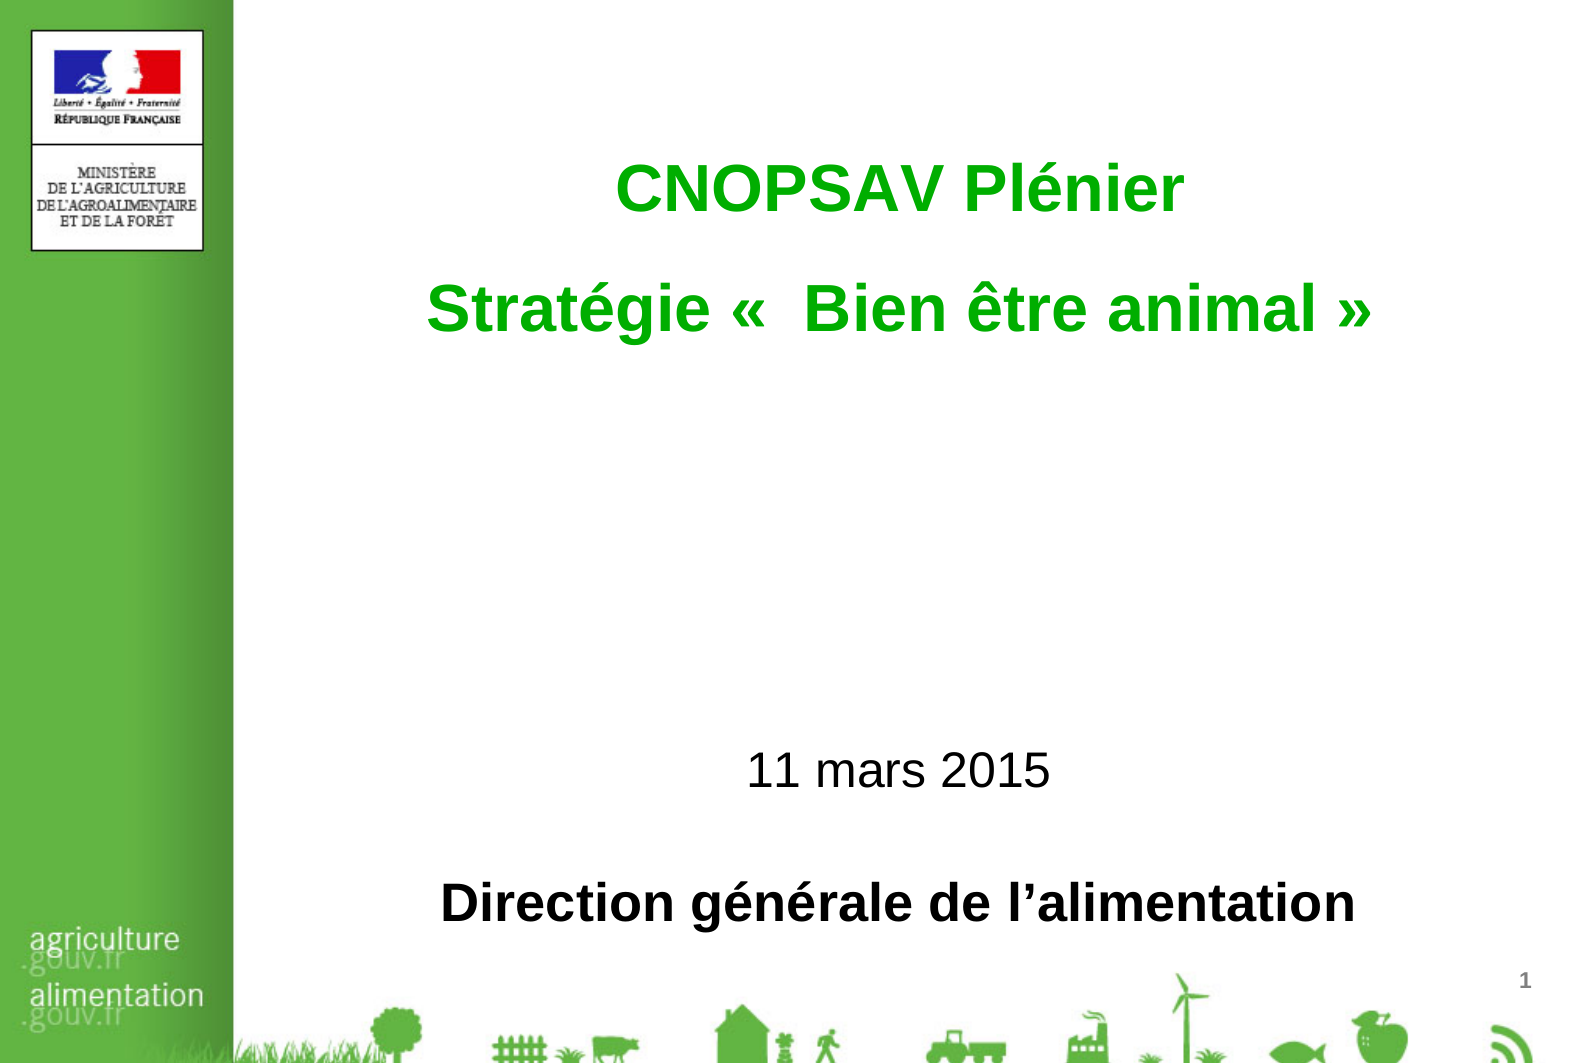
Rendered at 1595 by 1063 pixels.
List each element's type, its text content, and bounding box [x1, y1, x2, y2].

title CNOPSAV Plénier Stratégie « Bien être animal » [295, 98, 1506, 246]
subtitle 11 mars 2015 Direction générale de l’alimentation [265, 246, 1533, 975]
picture [0, 0, 1595, 1063]
